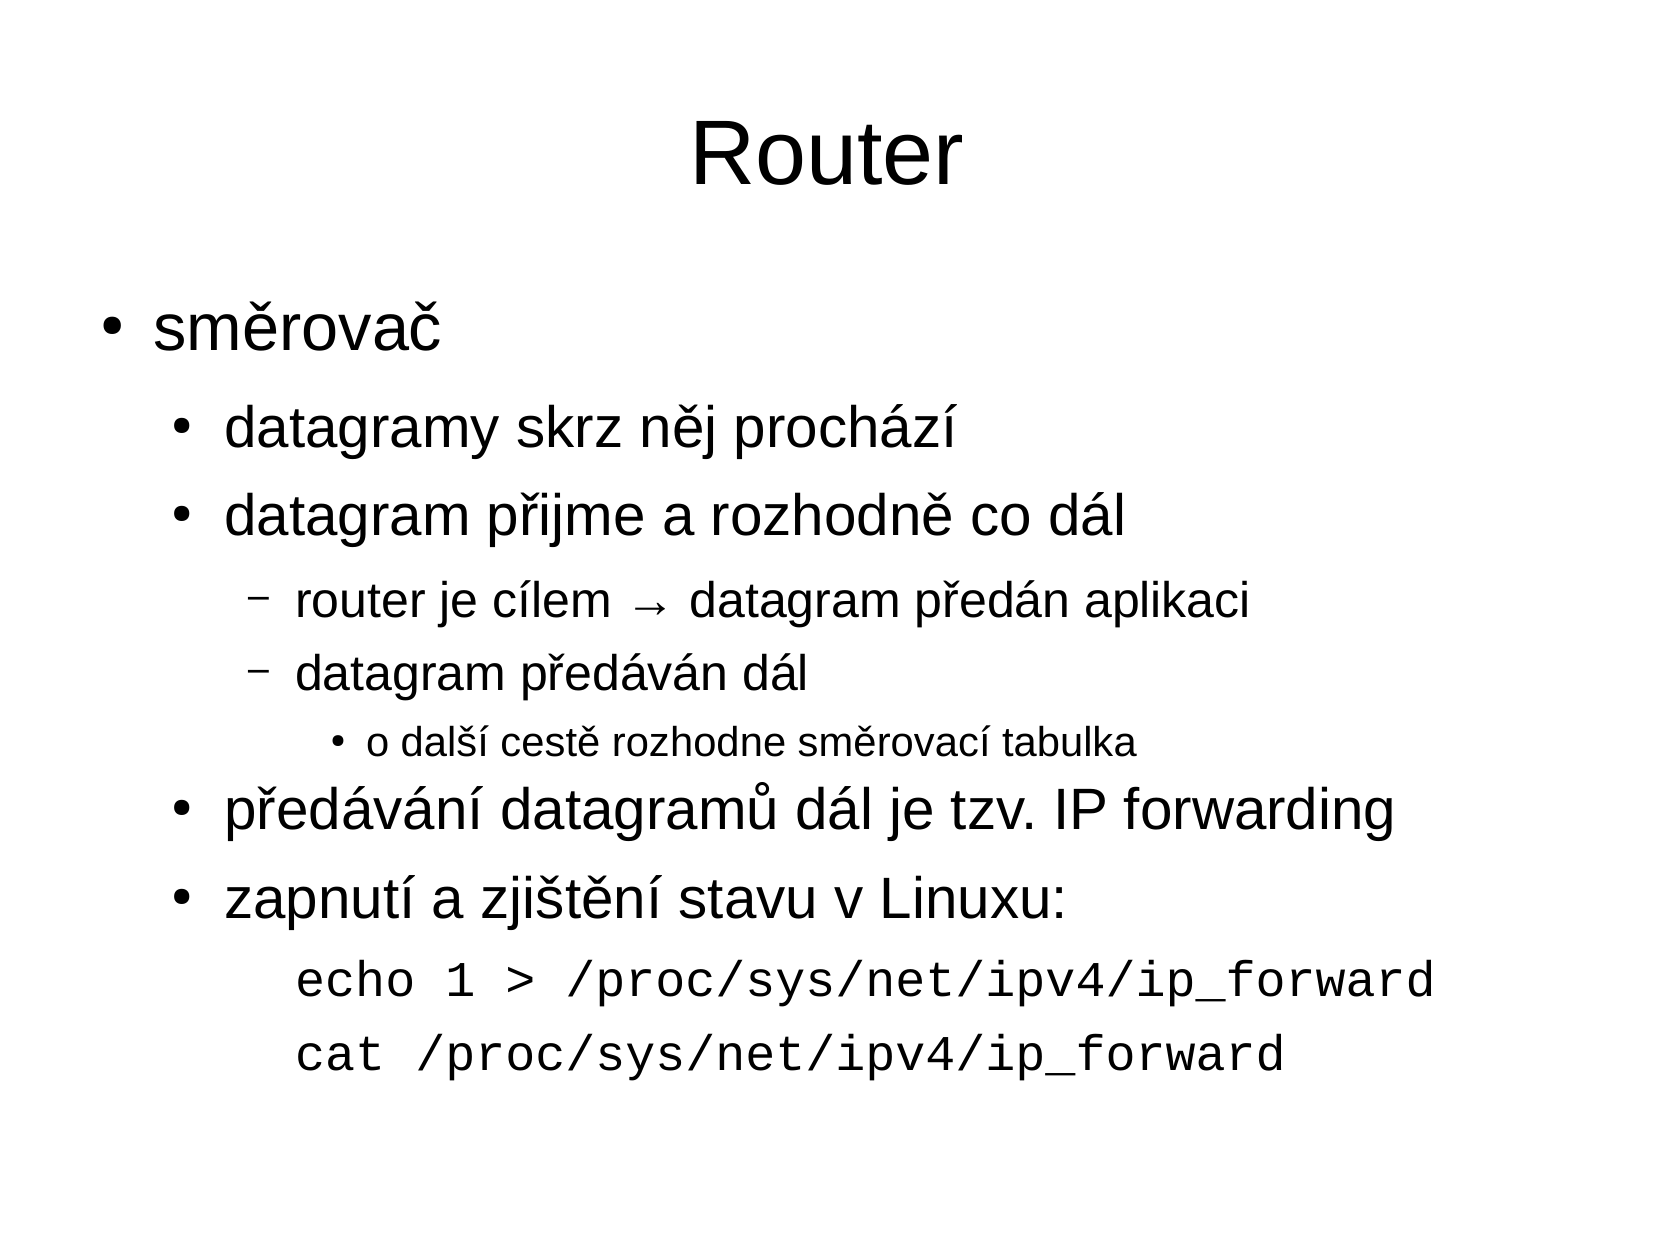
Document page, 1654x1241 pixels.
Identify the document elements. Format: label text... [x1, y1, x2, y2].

title Router [82, 49, 1571, 257]
list směrovač datagramy skrz něj prochází datagram přijme a rozhodně co dál router je cílem → datagram předán aplikaci datagram předáván dál o další cestě rozhodne směrovací tabulka předávání datagramů dál je tzv. IP forwarding zapnutí a zjištění stavu v Linuxu: echo 1 > /proc/sys/net/ipv4/ip_forward cat /proc/sys/net/ipv4/ip_forward [82, 290, 1571, 1109]
